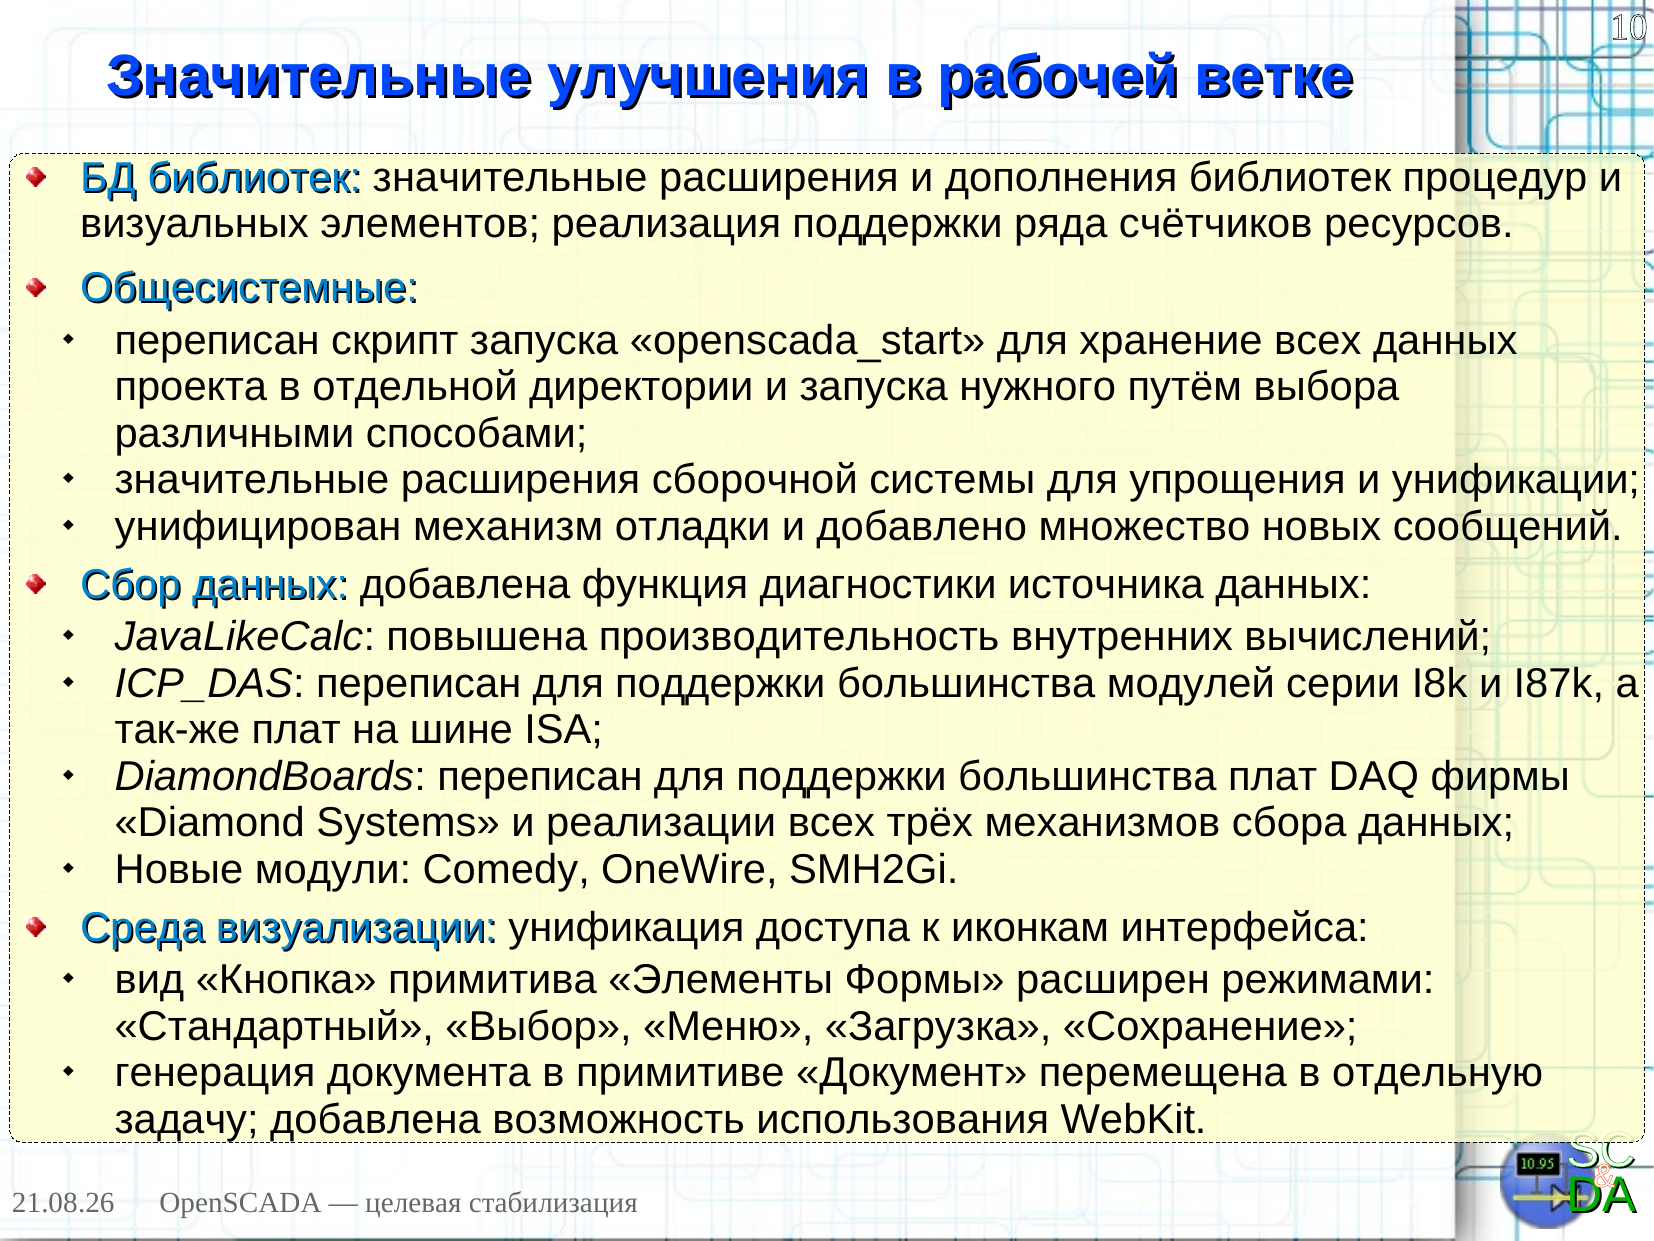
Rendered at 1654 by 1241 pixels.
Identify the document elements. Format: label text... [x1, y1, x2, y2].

title Значительные улучшения в рабочей ветке [25, 37, 1436, 103]
list БД библиотек: значительные расширения и дополнения библиотек процедур и визуальных элементов; реализация поддержки ряда счётчиков ресурсов. Общесистемные: переписан скрипт запуска «openscada_start» для хранение всех данных проекта в отдельной директории и запуска нужного путём выбора различными способами; значительные расширения сборочной системы для упрощения и унификации; унифицирован механизм отладки и добавлено множество новых сообщений. Сбор данных: добавлена функция диагностики источника данных: JavaLikeCalc: повышена производительность внутренних вычислений; ICP_DAS: переписан для поддержки большинства модулей серии I8k и I87k, а так-же плат на шине ISA; DiamondBoards: переписан для поддержки большинства плат DAQ фирмы «Diamond Systems» и реализации всех трёх механизмов сбора данных; Новые модули: Comedy, OneWire, SMH2Gi. Среда визуализации: унификация доступа к иконкам интерфейса: вид «Кнопка» примитива «Элементы Формы» расширен режимами: «Стандартный», «Выбор», «Меню», «Загрузка», «Сохранение»; генерация документа в примитиве «Документ» перемещена в отдельную задачу; добавлена возможность использования WebKit. [9, 153, 1645, 1143]
picture [0, 0, 1654, 1241]
